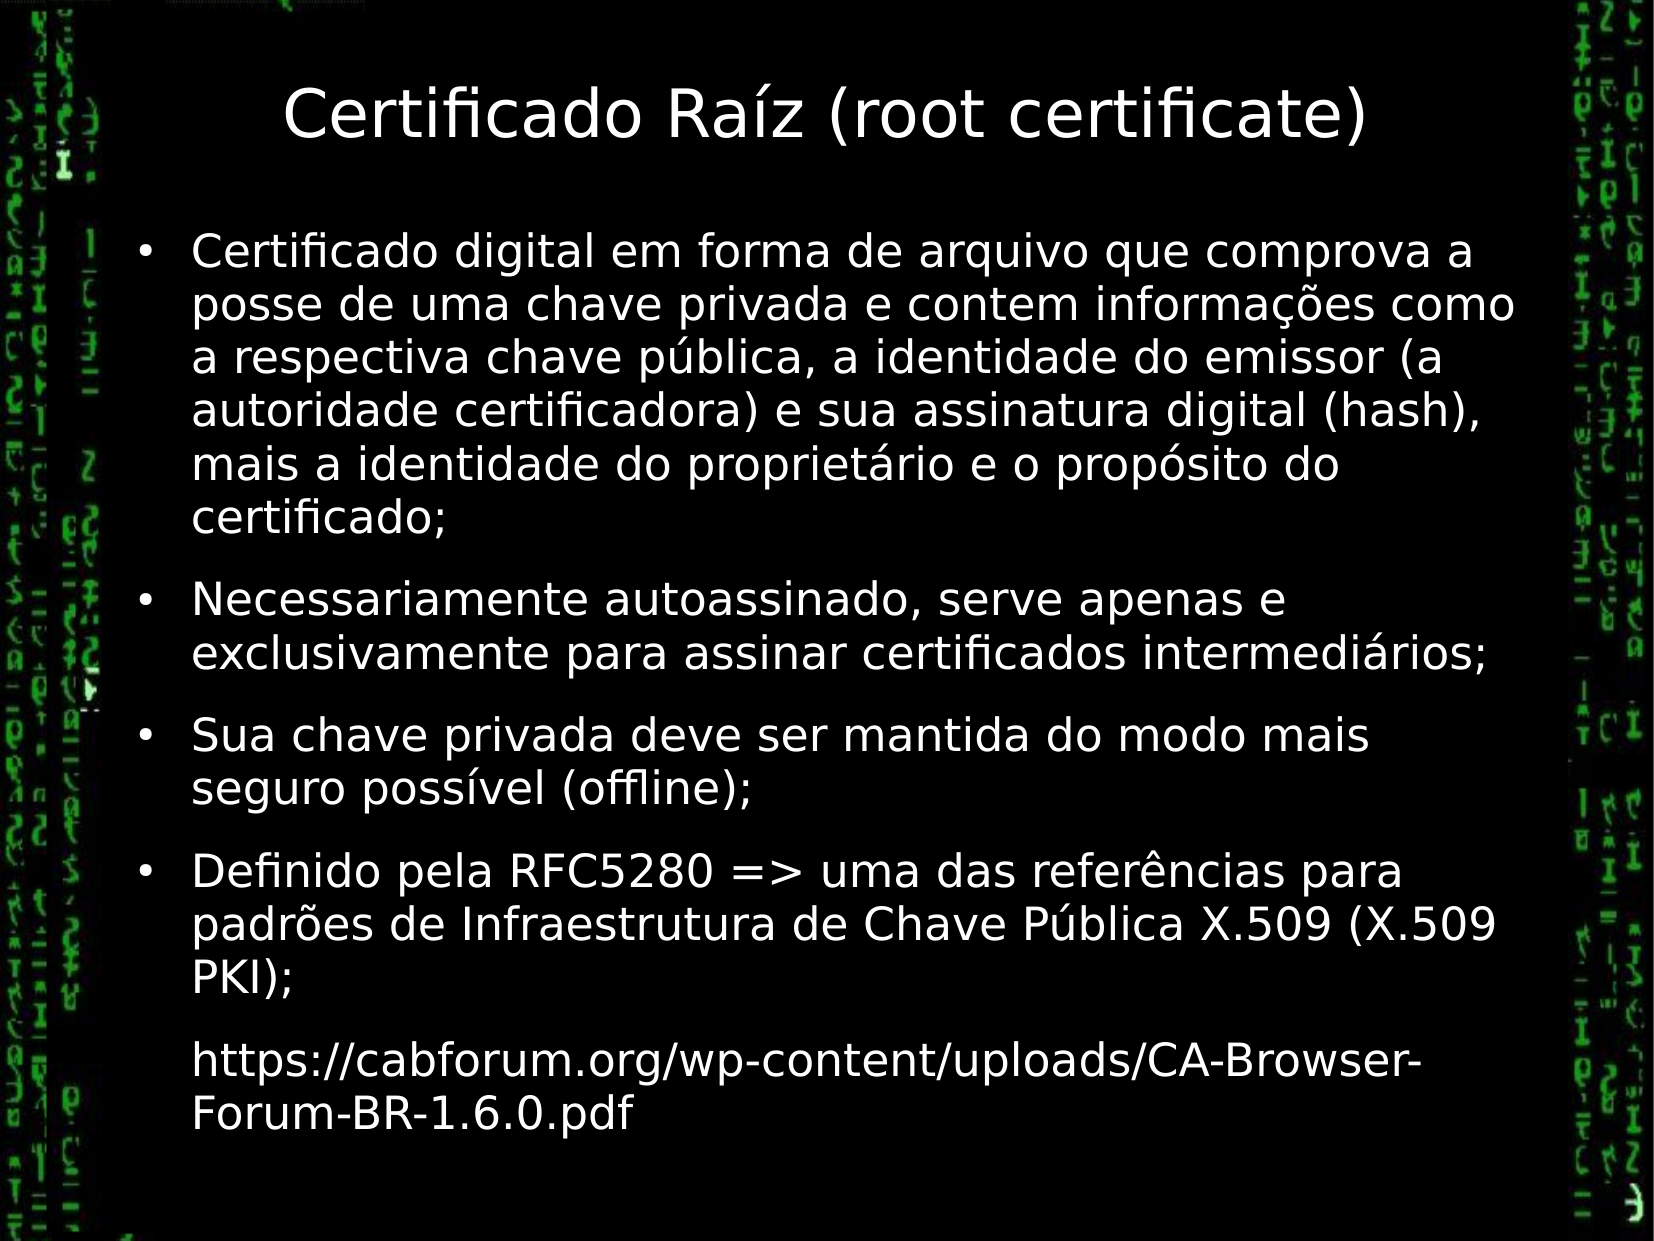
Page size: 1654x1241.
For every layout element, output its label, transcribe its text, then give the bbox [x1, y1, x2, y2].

picture [0, 0, 1654, 1241]
list Certificado digital em forma de arquivo que comprova a posse de uma chave privada e contem informações como a respectiva chave pública, a identidade do emissor (a autoridade certificadora) e sua assinatura digital (hash), mais a identidade do proprietário e o propósito do certificado; Necessariamente autoassinado, serve apenas e exclusivamente para assinar certificados intermediários; Sua chave privada deve ser mantida do modo mais seguro possível (offline); Definido pela RFC5280 => uma das referências para padrões de Infraestrutura de Chave Pública X.509 (X.509 PKI); https://cabforum.org/wp-content/uploads/CA-Browser-Forum-BR-1.6.0.pdf [120, 224, 1531, 1186]
title Certificado Raíz (root certificate) [82, 49, 1571, 181]
